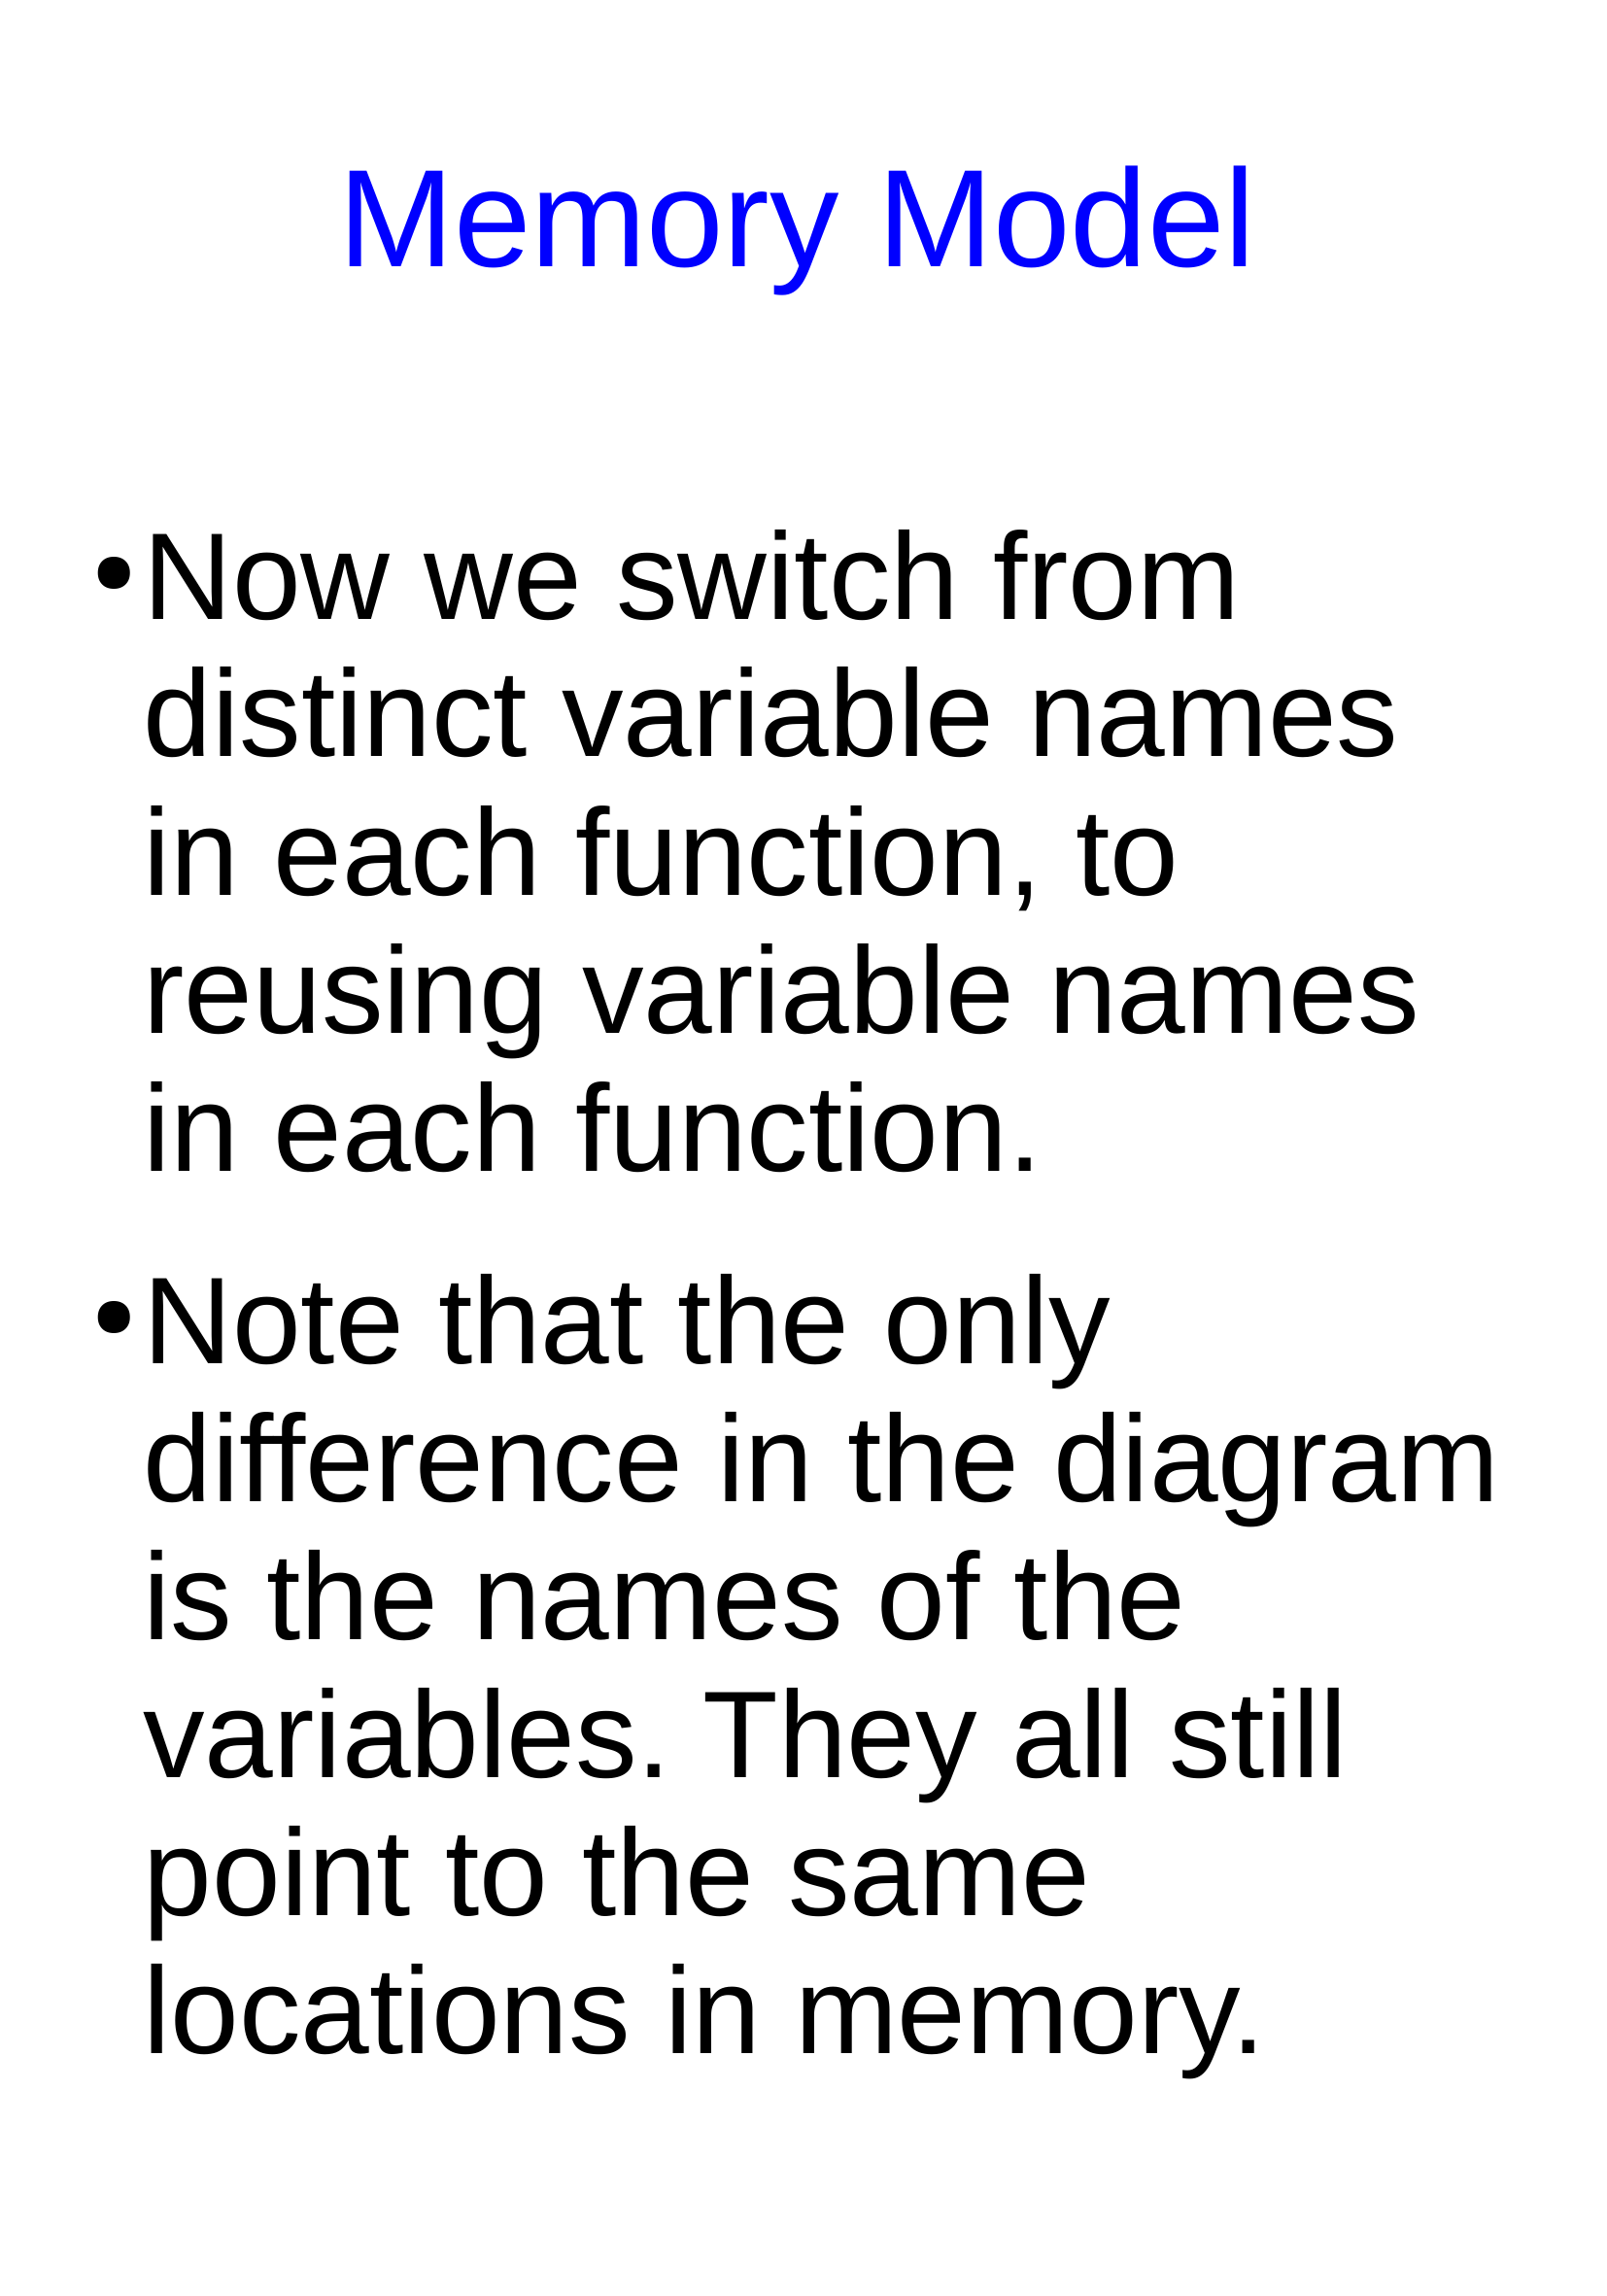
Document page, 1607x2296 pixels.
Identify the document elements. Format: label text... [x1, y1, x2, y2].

title Memory Model [74, 108, 1521, 328]
list Now we switch from distinct variable names in each function, to reusing variable names in each function. Note that the only difference in the diagram is the names of the variables. They all still point to the same locations in memory. [74, 507, 1521, 2080]
